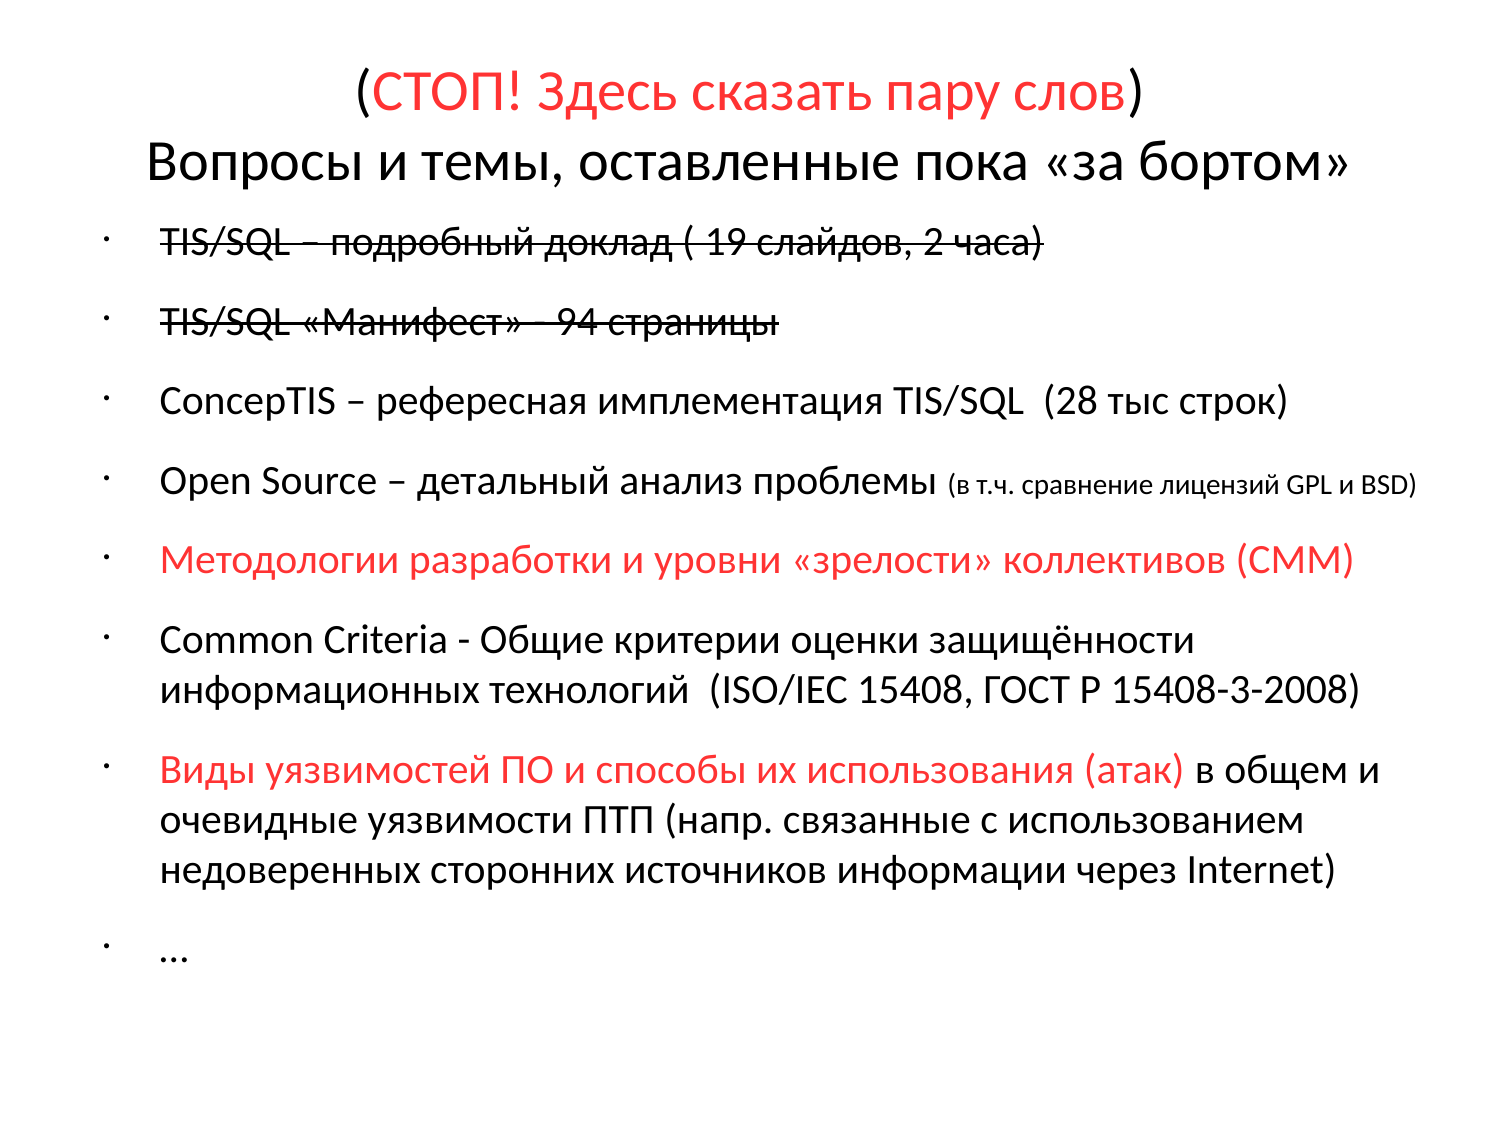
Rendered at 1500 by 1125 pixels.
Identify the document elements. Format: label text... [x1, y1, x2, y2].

list TIS/SQL – подробный доклад ( 19 слайдов, 2 часа) TIS/SQL «Манифест» - 94 страницы ConcepTIS – рефересная имплементация TIS/SQL (28 тыс строк) Open Source – детальный анализ проблемы (в т.ч. cравнение лицензий GPL и BSD) Методологии разработки и уровни «зрелости» коллективов (CMM) Common Criteria - Общие критерии оценки защищённости информационных технологий (ISO/IEC 15408, ГОСТ Р 15408-3-2008) Виды уязвимостей ПО и способы их использования (атак) в общем и очевидные уязвимости ПТП (напр. связанные с использованием недоверенных сторонних источников информации через Internet) … [88, 206, 1439, 1004]
title (СТОП! Здесь сказать пару слов) Вопросы и темы, оставленные пока «за бортом» [75, 45, 1425, 233]
